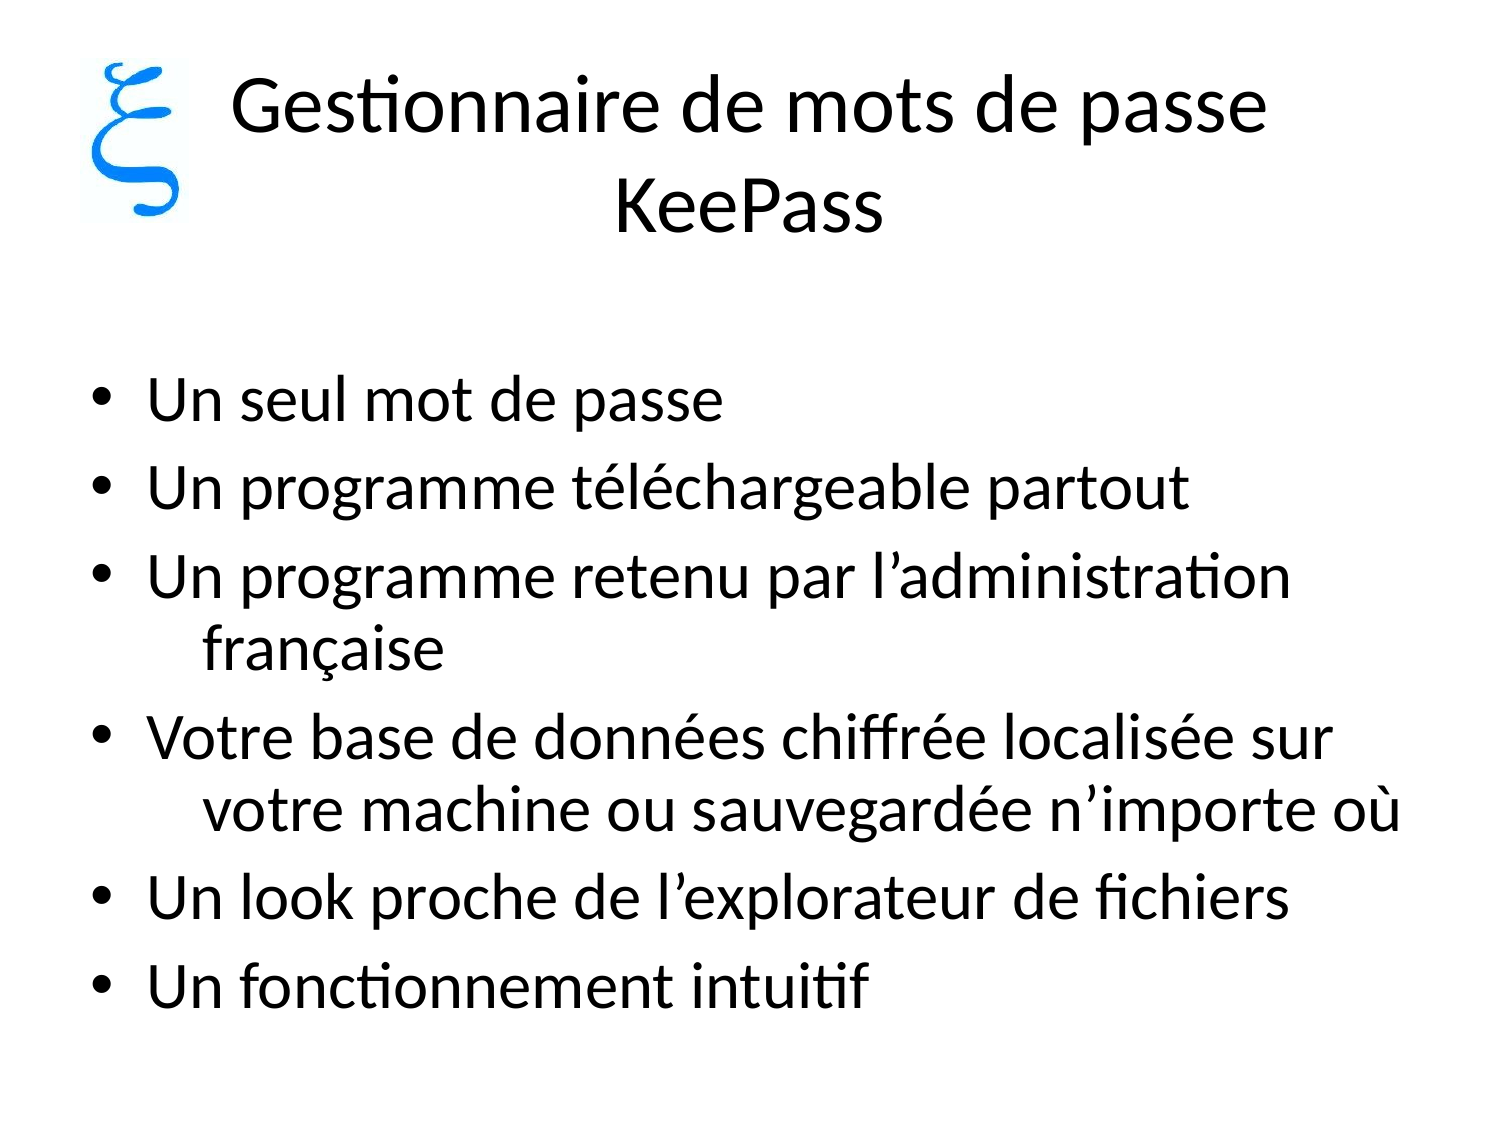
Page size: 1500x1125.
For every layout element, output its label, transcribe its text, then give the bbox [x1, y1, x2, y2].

title Gestionnaire de mots de passe KeePass [75, 19, 1426, 279]
list Un seul mot de passe Un programme téléchargeable partout Un programme retenu par l’administration française Votre base de données chiffrée localisée sur votre machine ou sauvegardée n’importe où Un look proche de l’explorateur de fichiers Un fonctionnement intuitif [75, 355, 1426, 1047]
